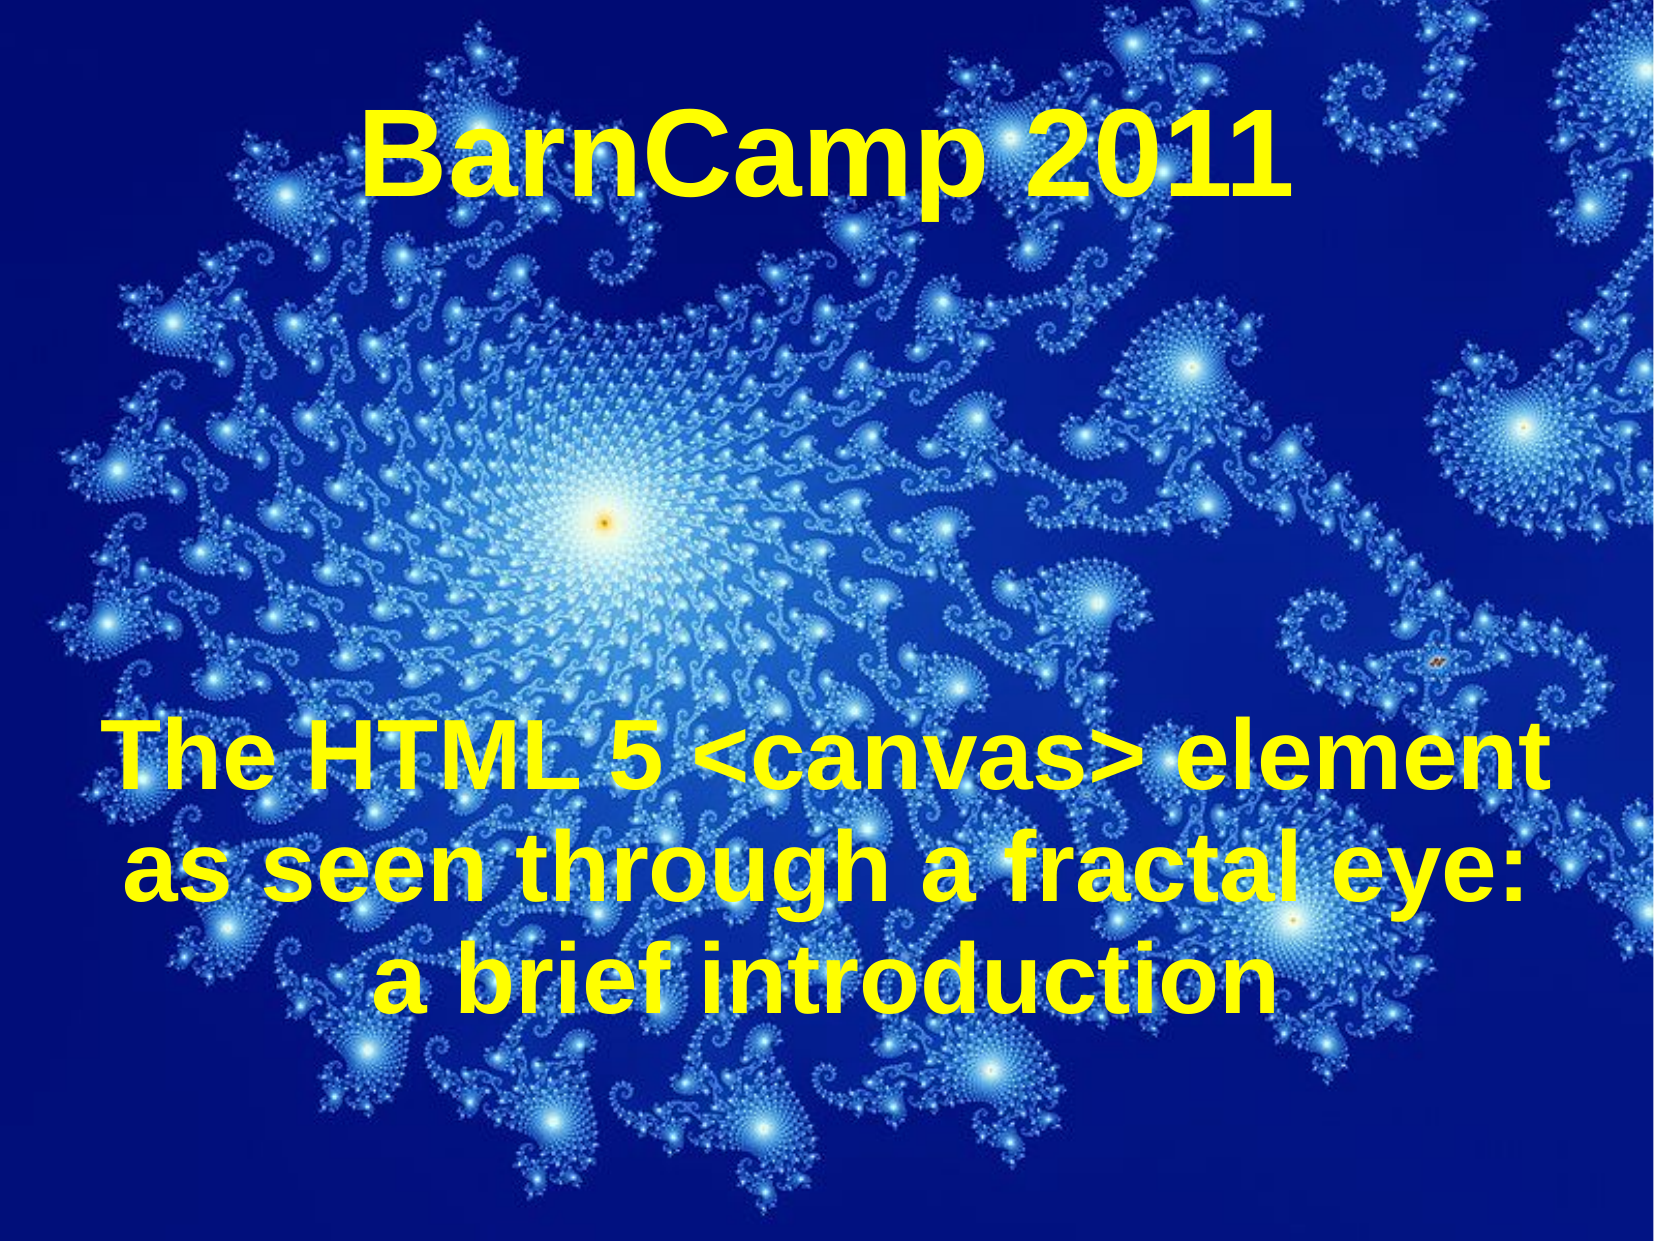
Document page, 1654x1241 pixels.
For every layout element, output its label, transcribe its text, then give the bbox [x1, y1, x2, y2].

subtitle The HTML 5 <canvas> element as seen through a fractal eye: a brief introduction [82, 290, 1571, 1109]
title BarnCamp 2011 [82, 49, 1571, 257]
picture [0, 0, 1654, 1241]
